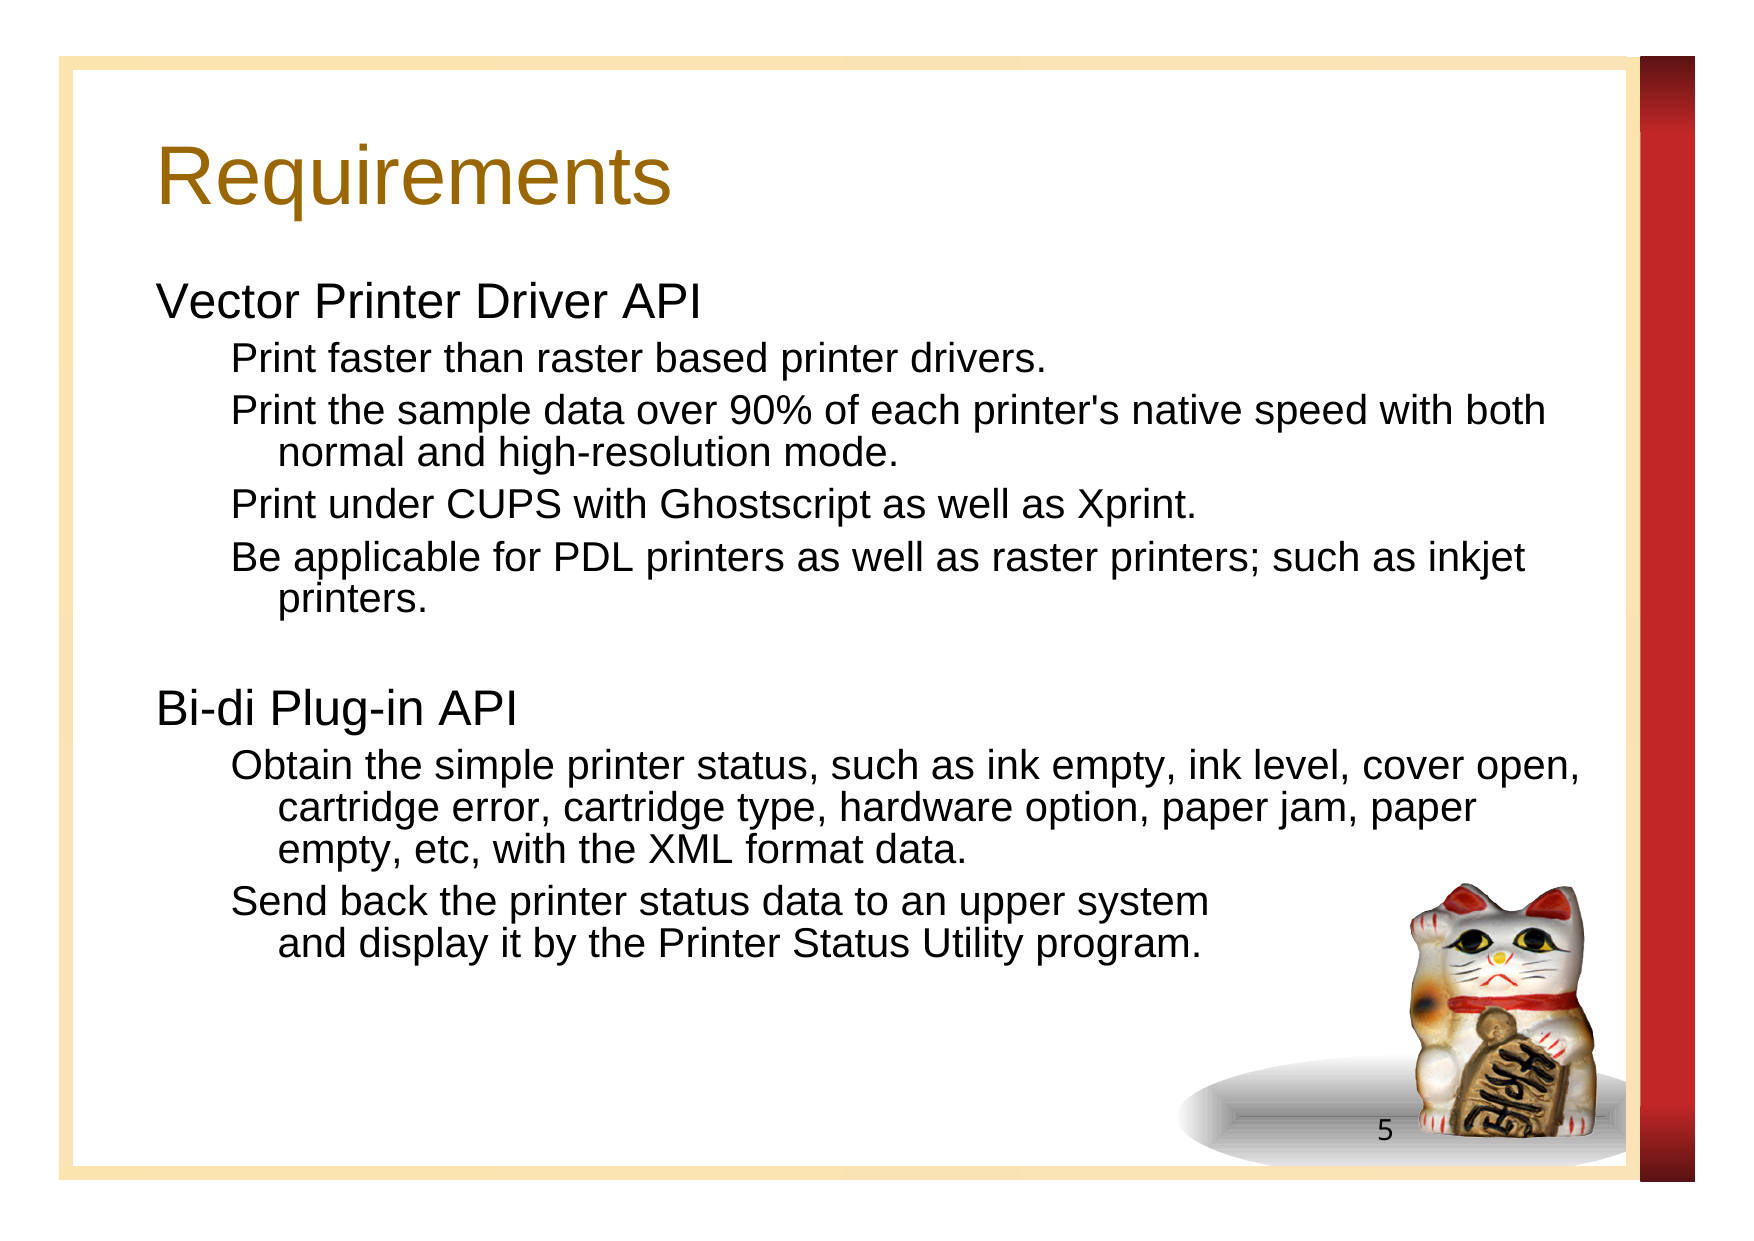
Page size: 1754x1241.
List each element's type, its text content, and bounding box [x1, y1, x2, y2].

title Requirements [140, 104, 1614, 247]
picture [1404, 1057, 1601, 1141]
list Vector Printer Driver API Print faster than raster based printer drivers. Print the sample data over 90% of each printer's native speed with both normal and high-resolution mode. Print under CUPS with Ghostscript as well as Xprint. Be applicable for PDL printers as well as raster printers; such as inkjet printers. Bi-di Plug-in API Obtain the simple printer status, such as ink empty, ink level, cover open, cartridge error, cartridge type, hardware option, paper jam, paper empty, etc, with the XML format data. Send back the printer status data to an upper system and display it by the Printer Status Utility program. [140, 270, 1614, 1057]
